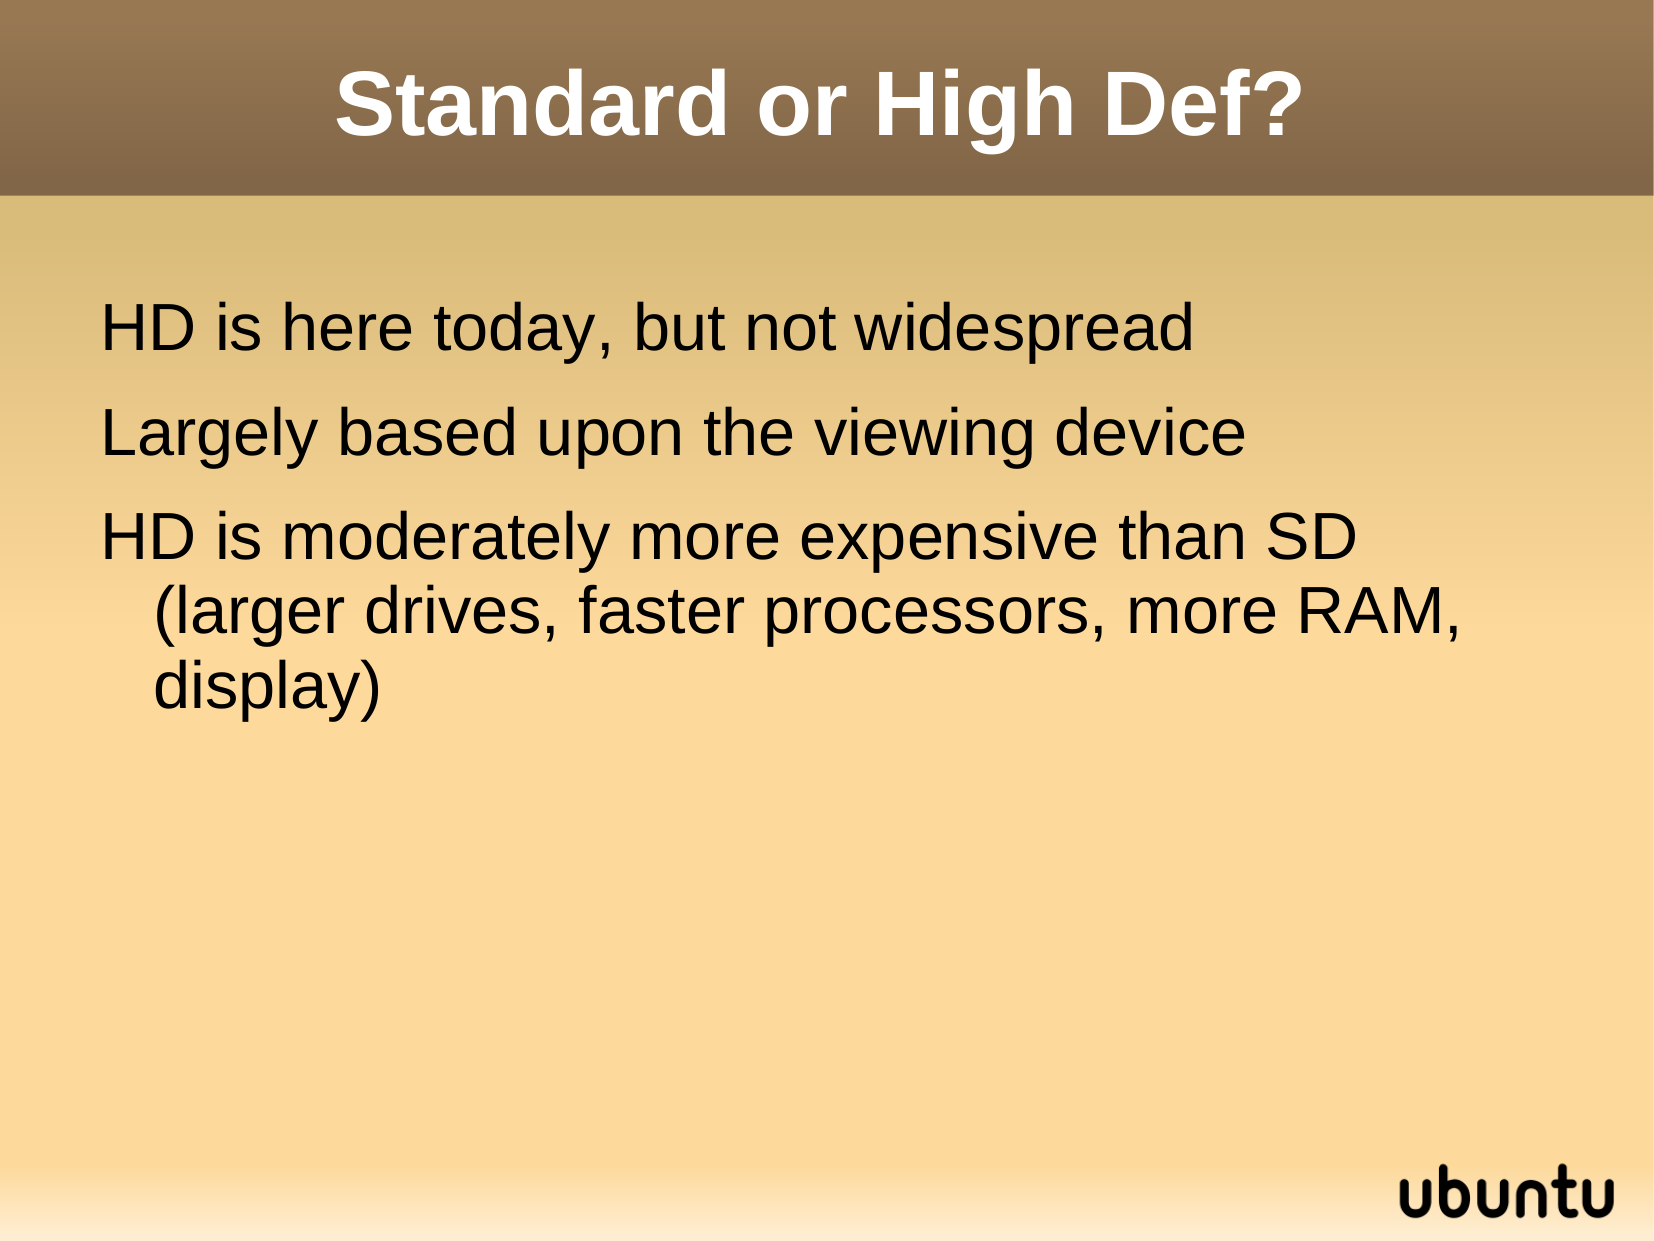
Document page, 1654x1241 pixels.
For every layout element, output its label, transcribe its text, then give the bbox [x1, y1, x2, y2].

title Standard or High Def? [76, 7, 1565, 200]
picture [0, 0, 1654, 1241]
list HD is here today, but not widespread Largely based upon the viewing device HD is moderately more expensive than SD (larger drives, faster processors, more RAM, display) [82, 290, 1571, 1094]
